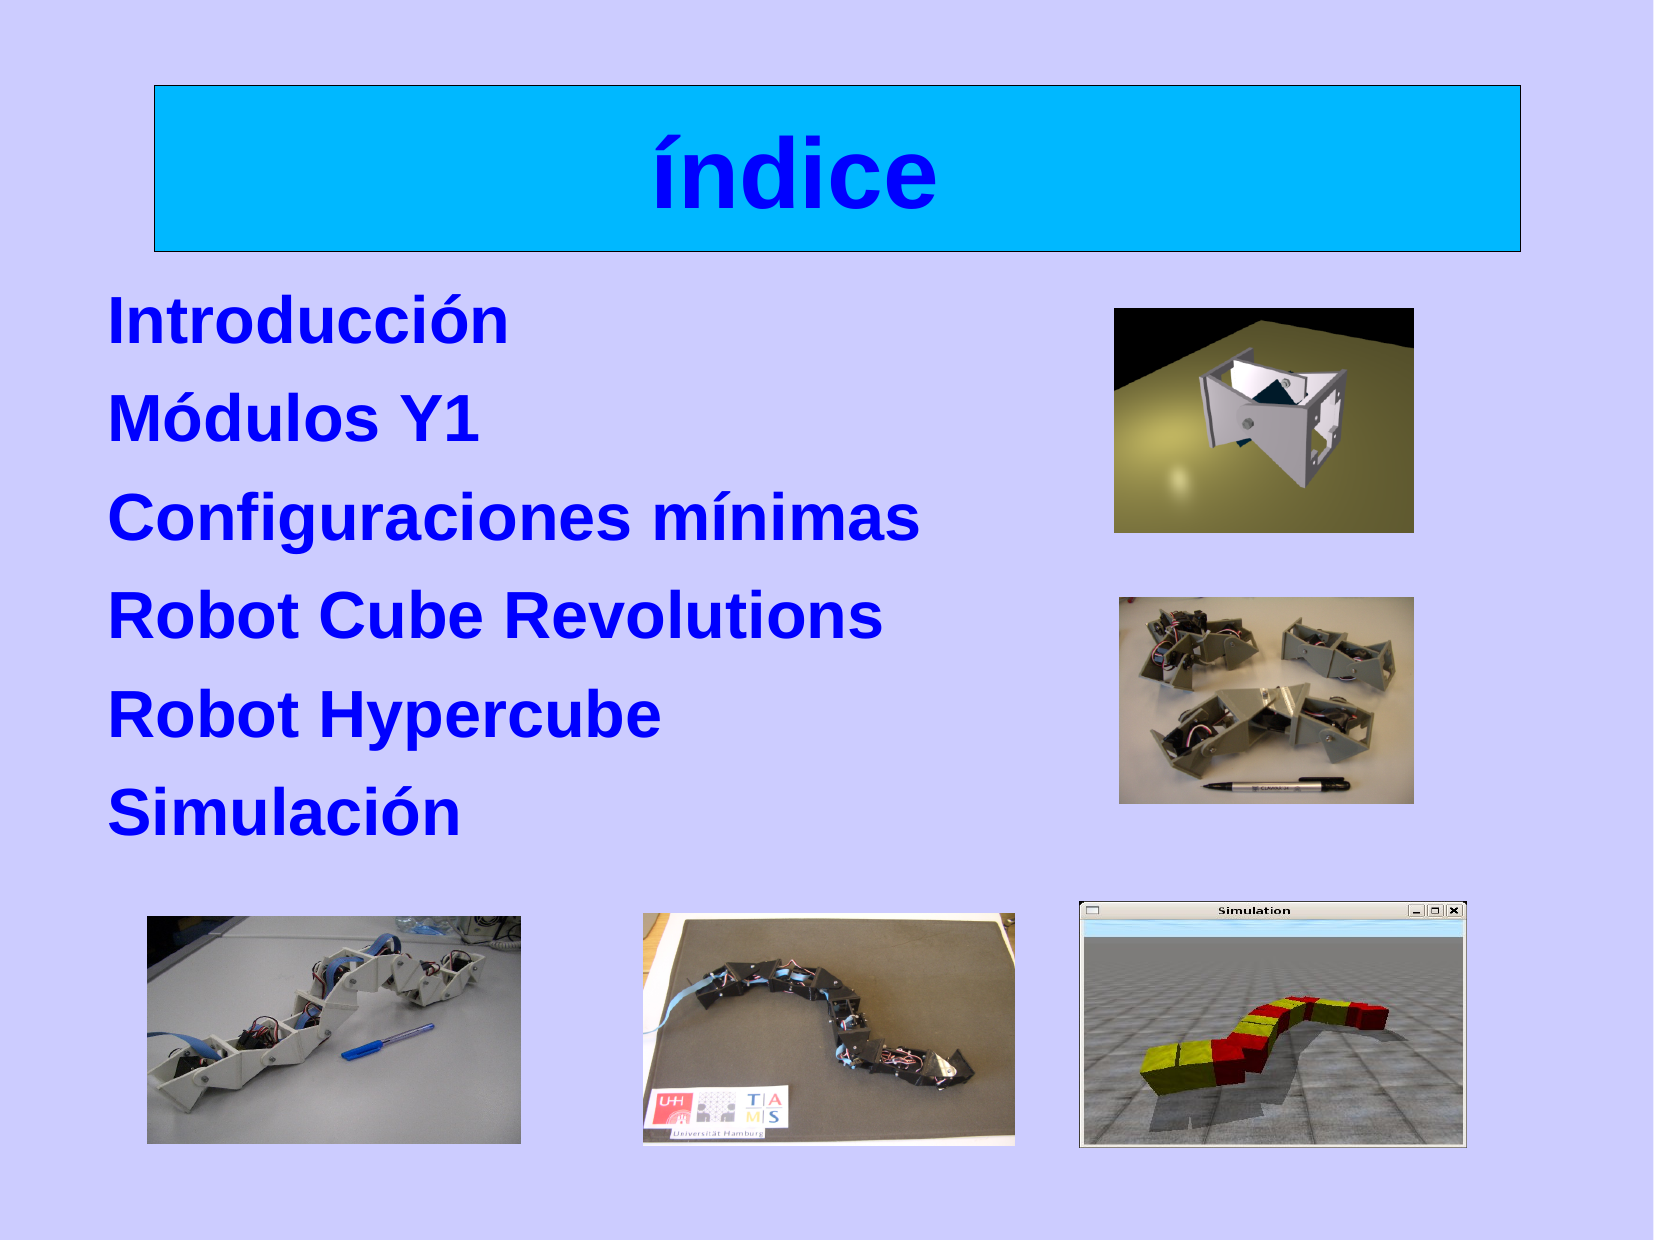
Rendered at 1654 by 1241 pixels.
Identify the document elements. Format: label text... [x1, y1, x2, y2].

text_box índice [650, 118, 1084, 230]
picture [1079, 901, 1467, 1148]
text_box [154, 85, 1521, 252]
picture [1114, 308, 1414, 533]
text_box Introducción Módulos Y1 Configuraciones mínimas Robot Cube Revolutions Robot Hypercube Simulación [88, 282, 1063, 850]
picture [643, 913, 1015, 1146]
picture [1119, 597, 1414, 804]
picture [147, 916, 521, 1144]
